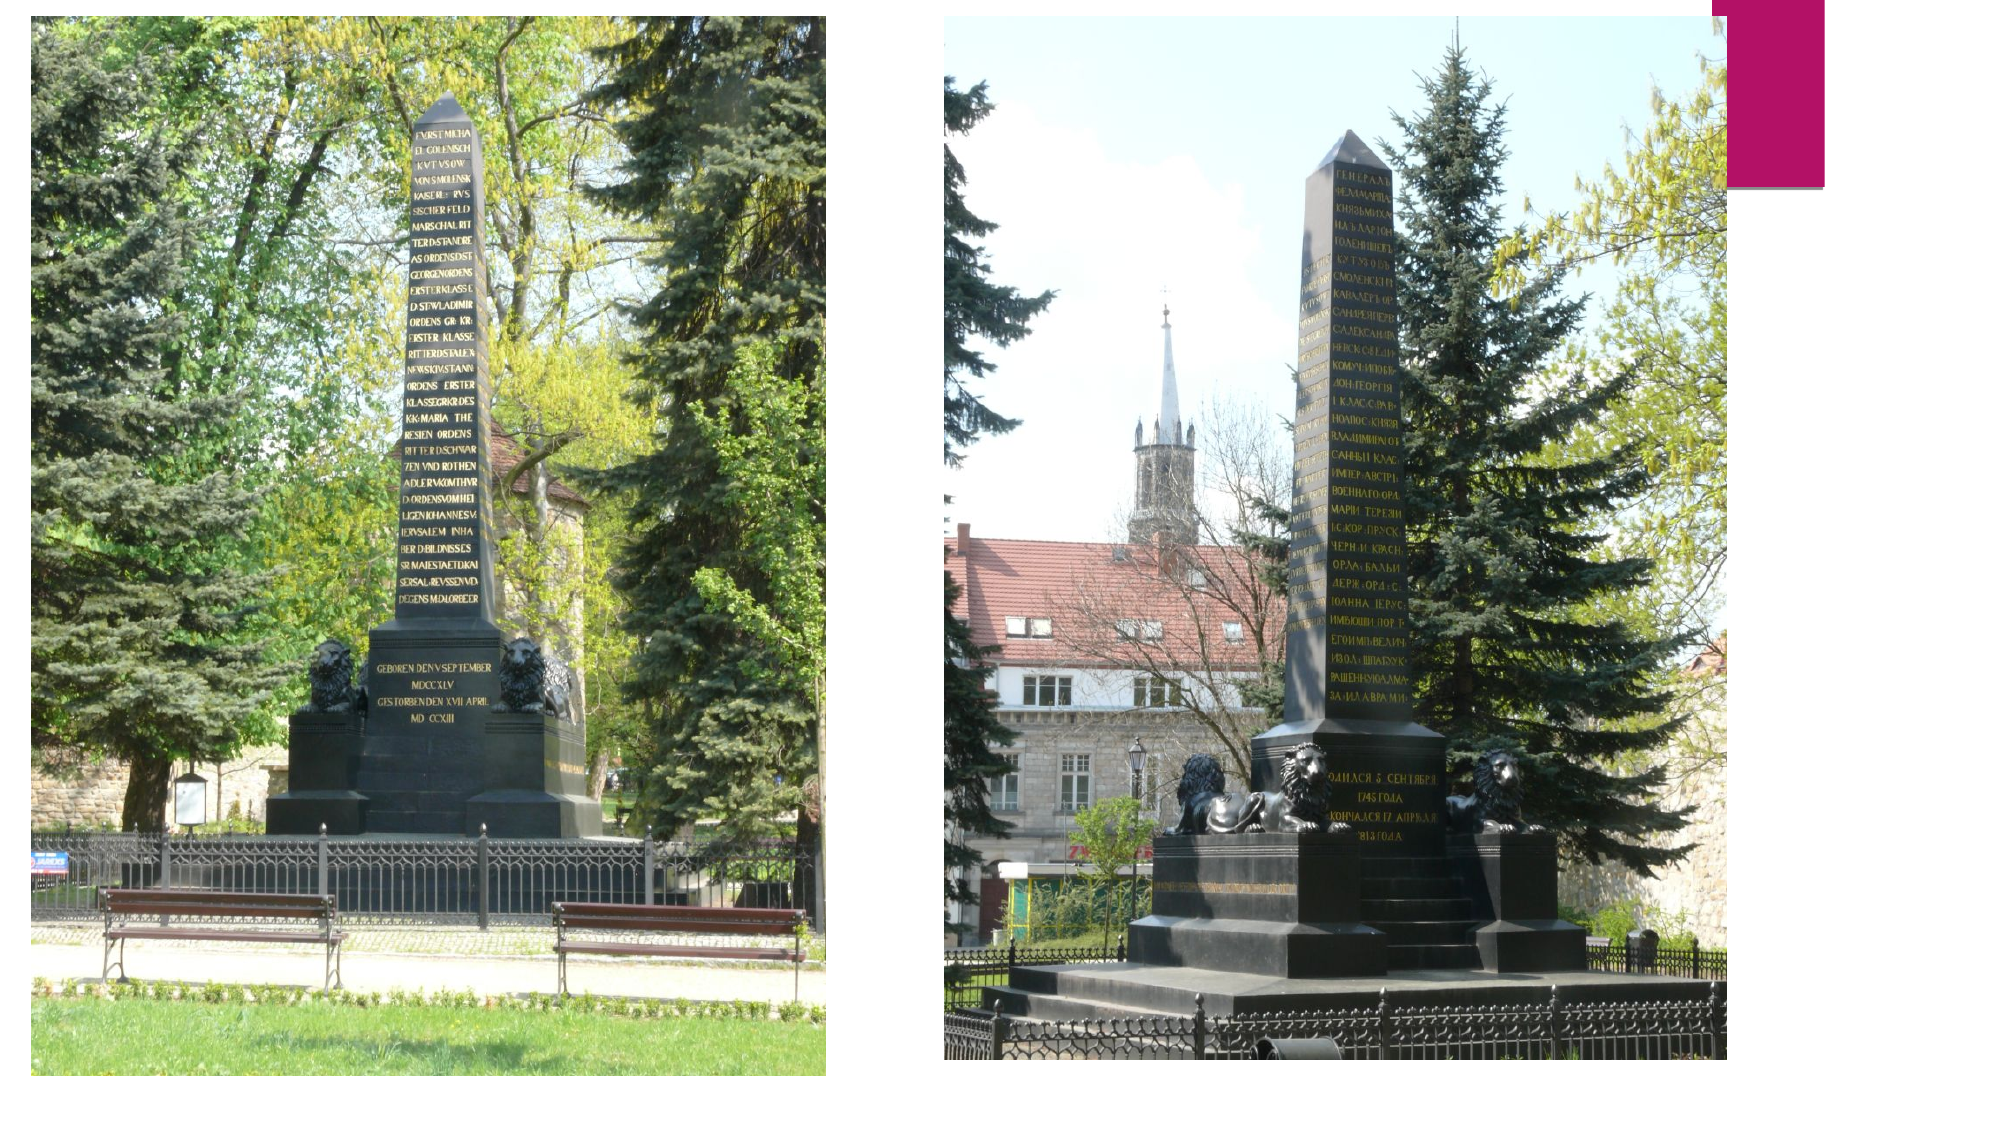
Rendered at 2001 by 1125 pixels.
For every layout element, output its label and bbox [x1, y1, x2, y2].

picture [31, 16, 826, 1076]
picture [944, 16, 1727, 1060]
